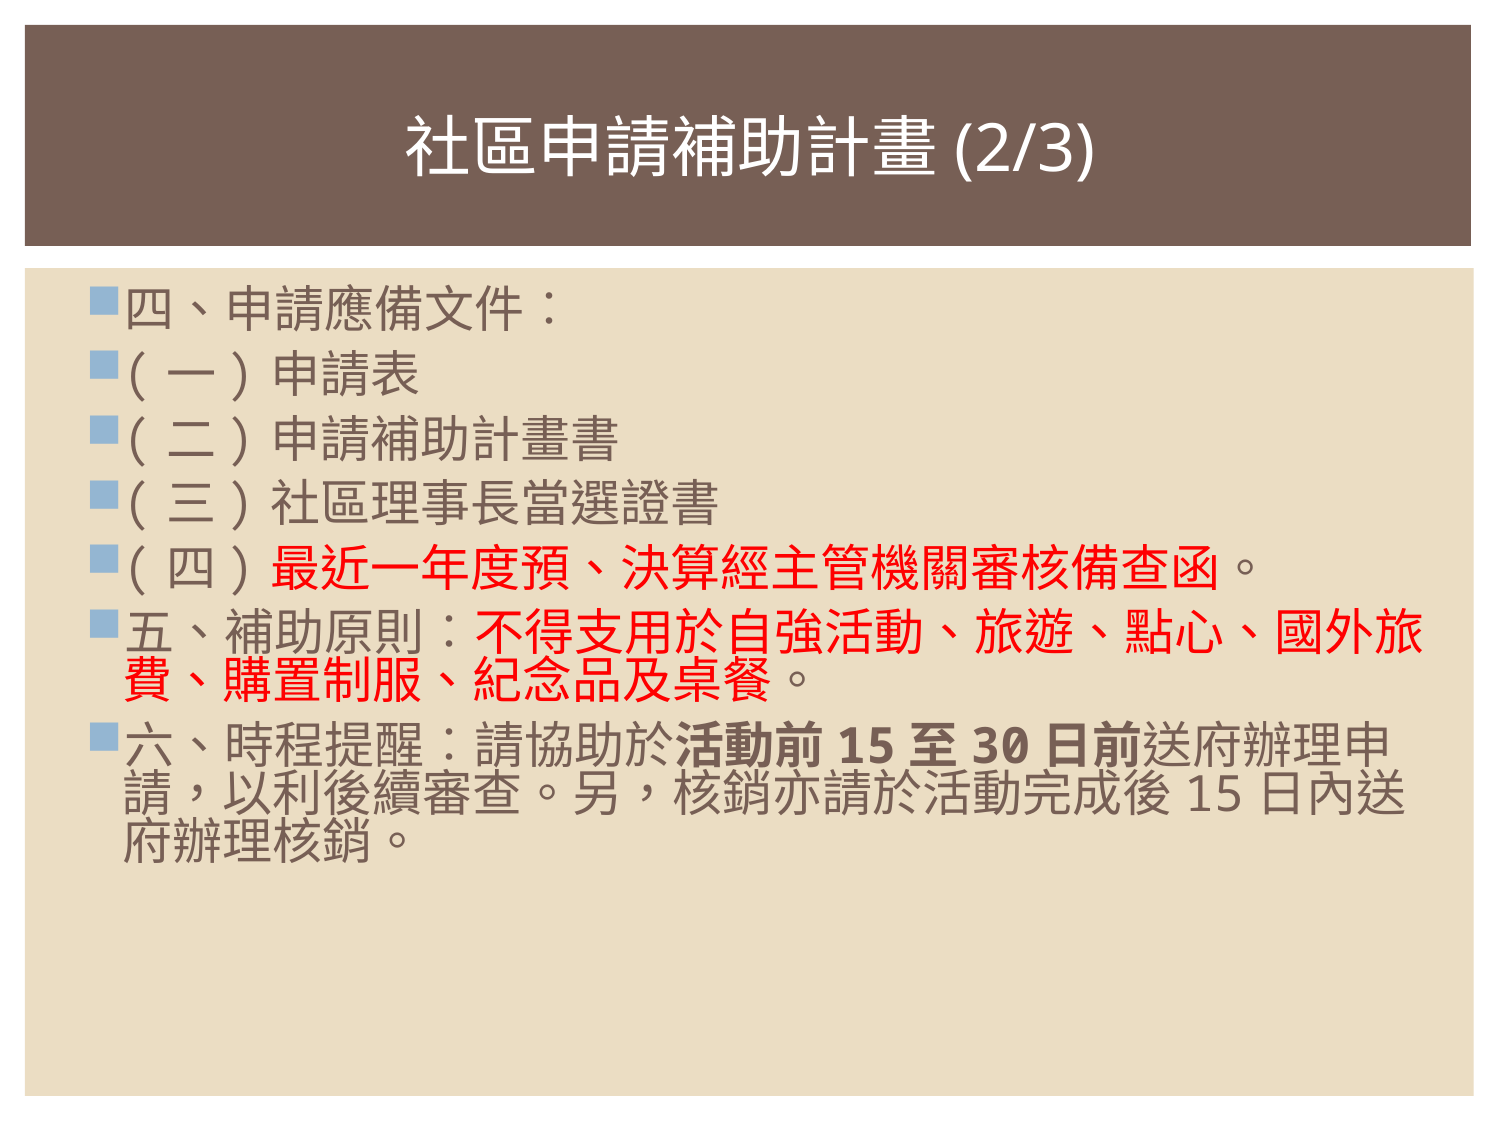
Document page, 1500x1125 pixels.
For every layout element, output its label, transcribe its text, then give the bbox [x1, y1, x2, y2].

list 四、申請應備文件︰ (一)申請表 (二)申請補助計畫書 (三)社區理事長當選證書 (四)最近一年度預、決算經主管機關審核備查函。 五、補助原則︰不得支用於自強活動、旅遊、點心、國外旅費、購置制服、紀念品及桌餐。 六、時程提醒︰請協助於活動前15至30日前送府辦理申請，以利後續審查。另，核銷亦請於活動完成後15日內送府辦理核銷。 [62, 281, 1442, 1005]
title 社區申請補助計畫(2/3) [62, 58, 1438, 232]
